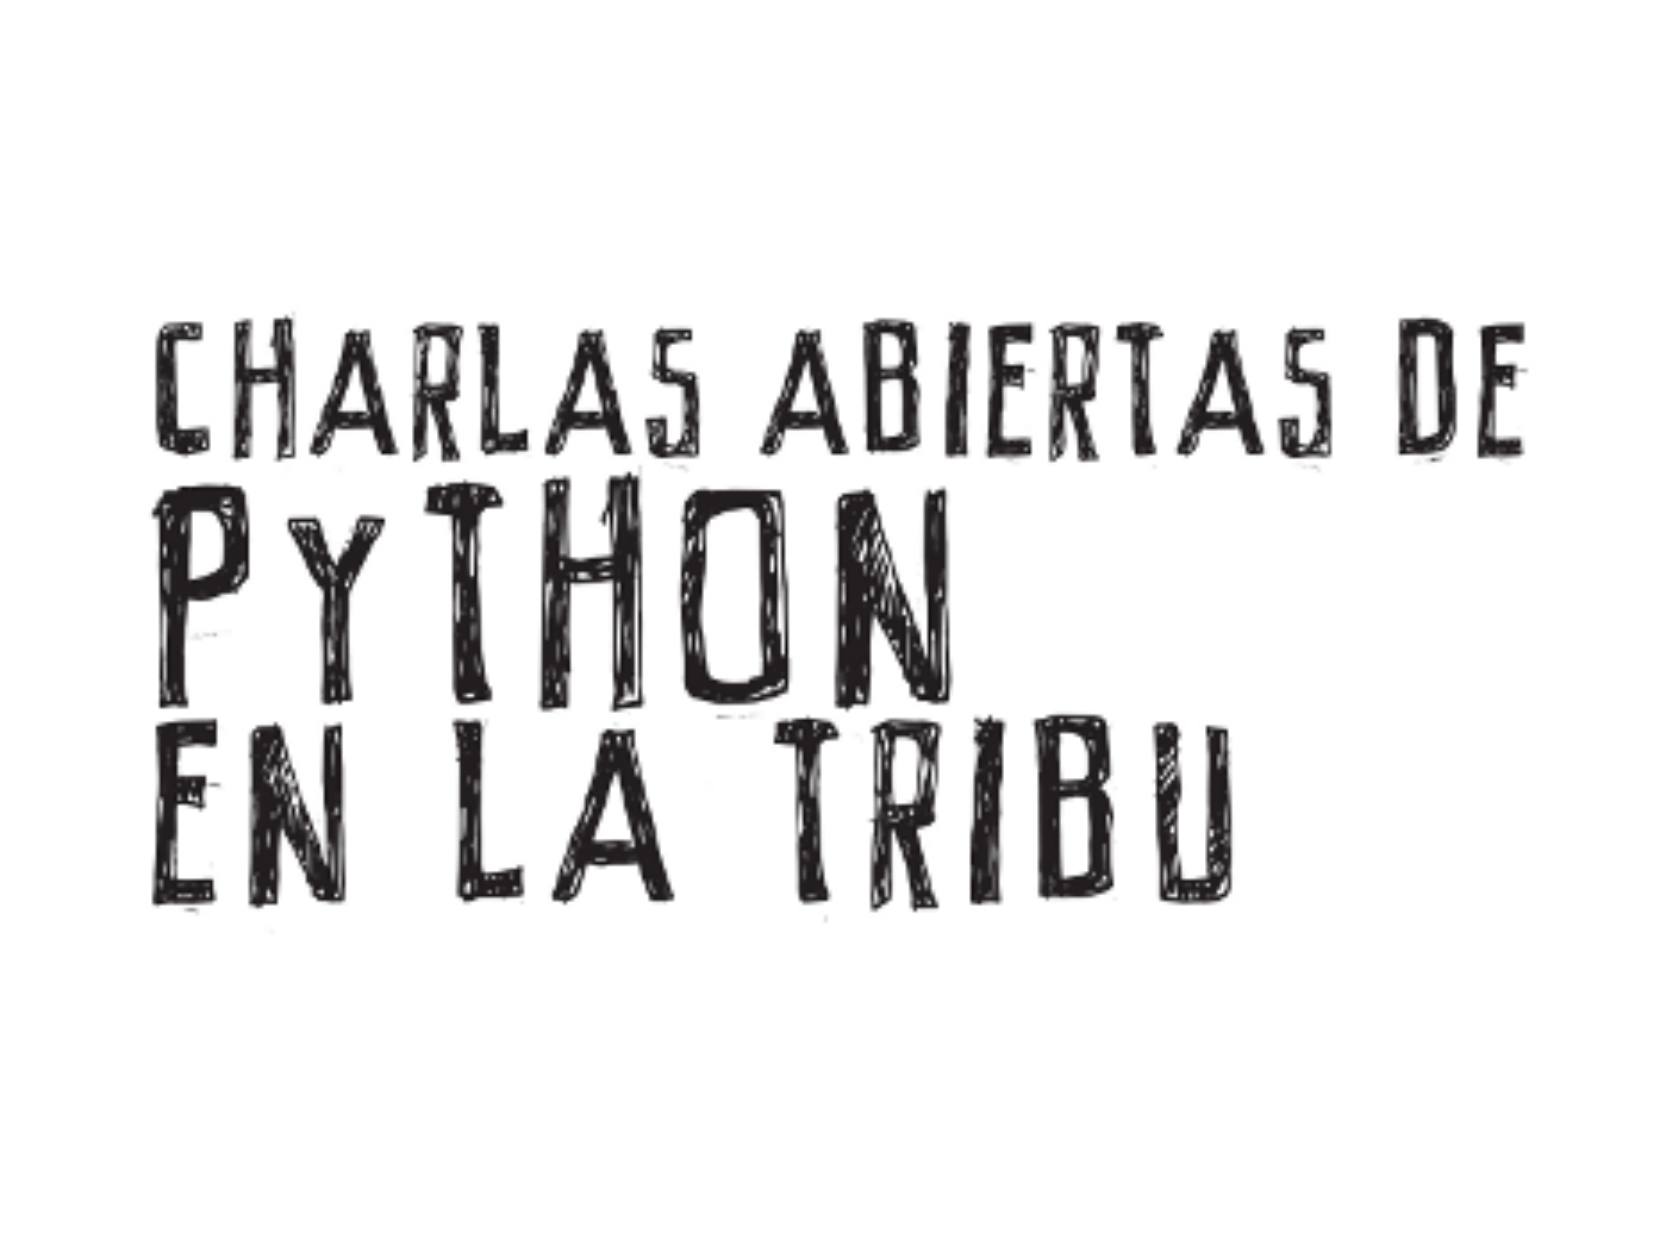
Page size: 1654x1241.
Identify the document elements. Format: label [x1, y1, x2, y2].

picture [118, 295, 1547, 945]
